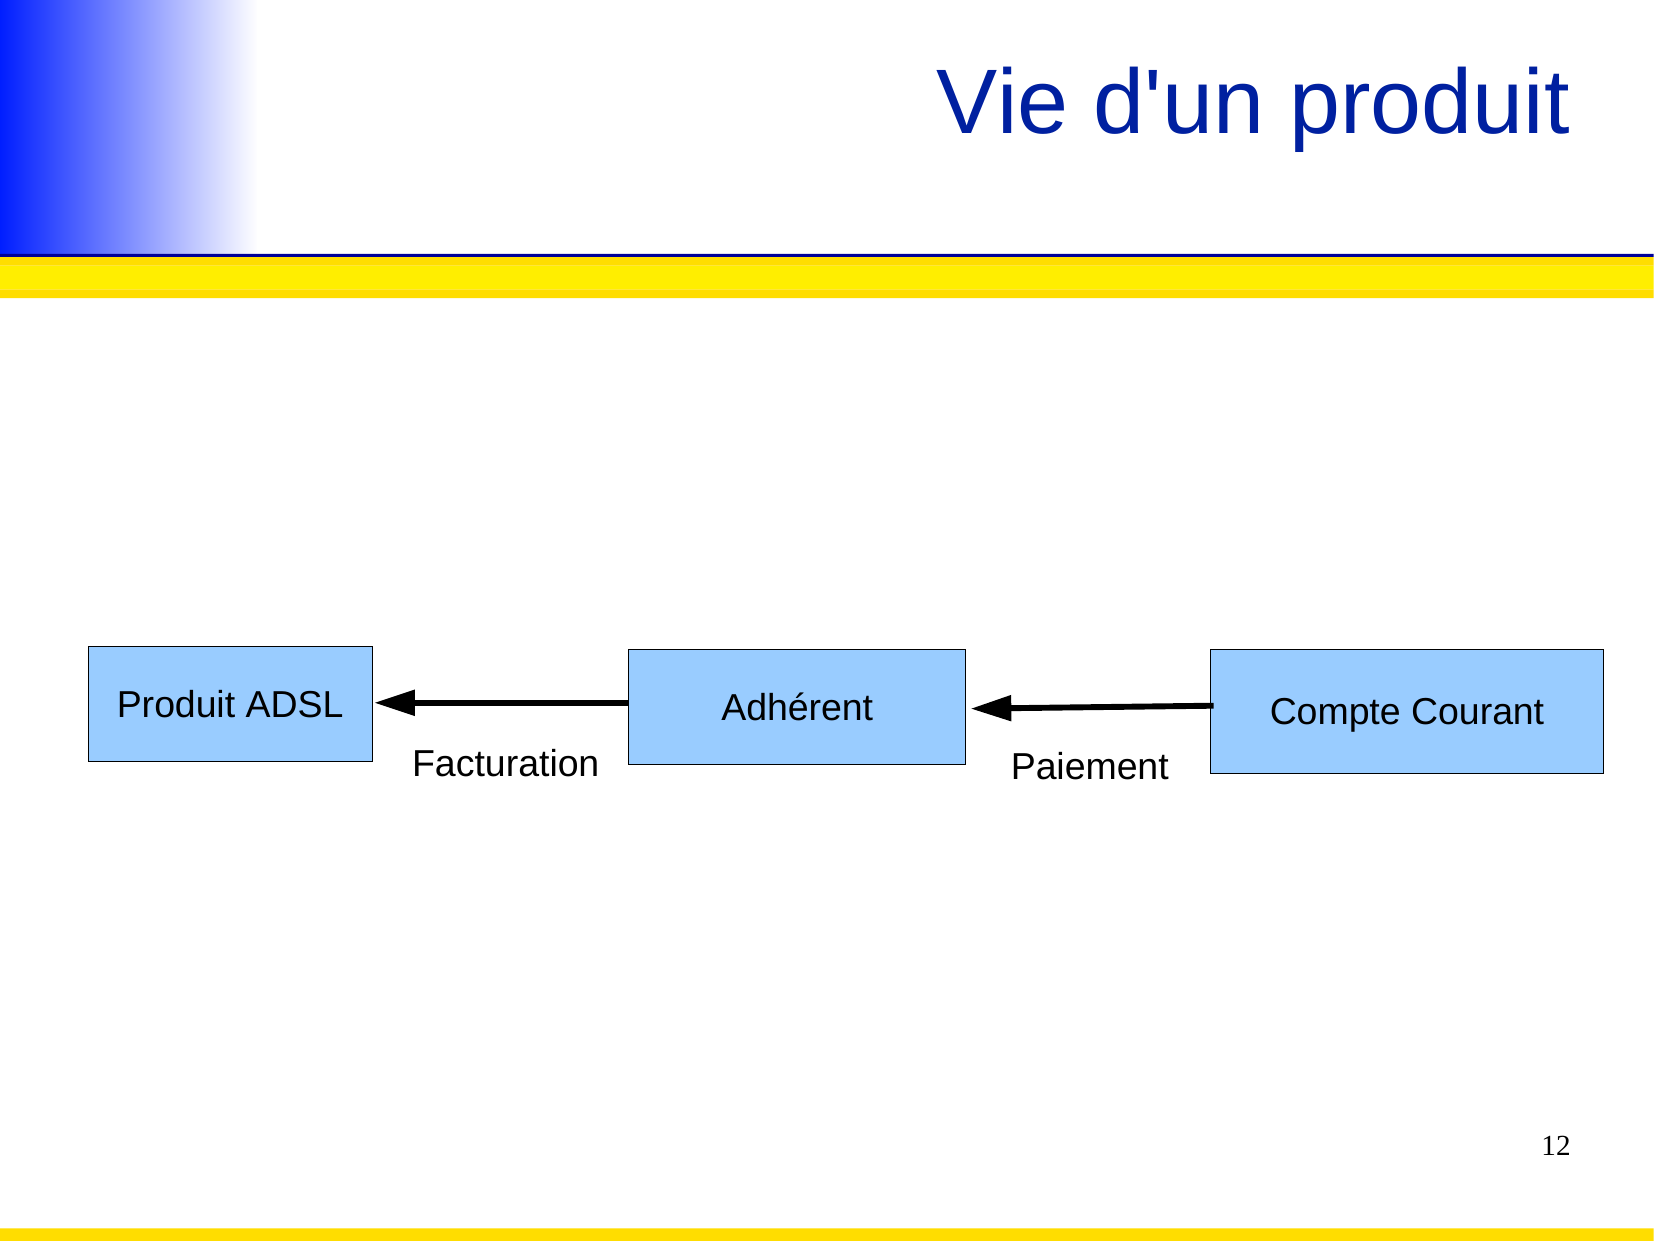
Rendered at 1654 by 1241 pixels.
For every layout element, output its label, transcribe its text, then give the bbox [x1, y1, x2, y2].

text_box Produit ADSL [88, 646, 373, 762]
text_box Facturation [397, 735, 615, 793]
title Vie d'un produit [372, 49, 1571, 257]
text_box Adhérent [628, 649, 966, 765]
text_box Compte Courant [1210, 649, 1604, 774]
text_box Paiement [996, 737, 1184, 795]
